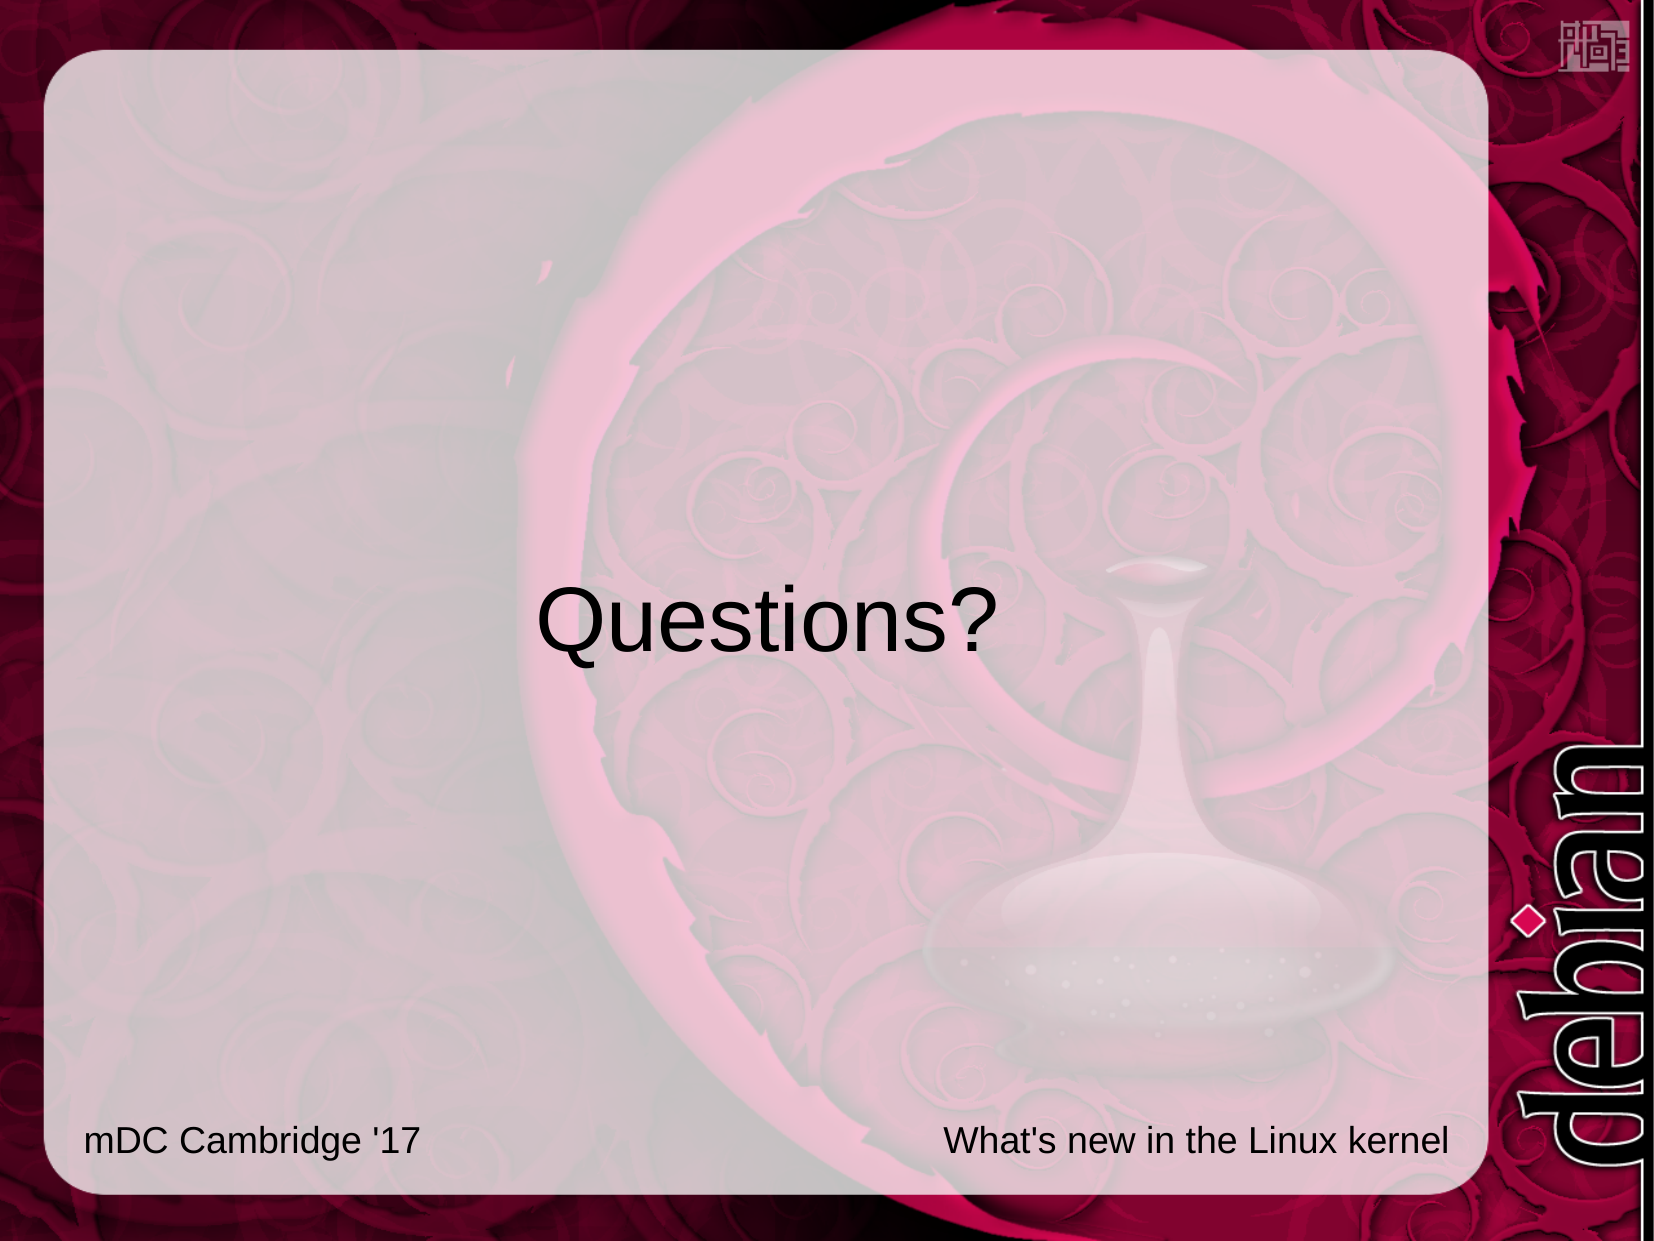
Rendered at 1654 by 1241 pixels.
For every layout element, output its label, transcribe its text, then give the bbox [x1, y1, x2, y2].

title Questions? [59, 516, 1477, 724]
picture [0, 0, 1654, 1241]
